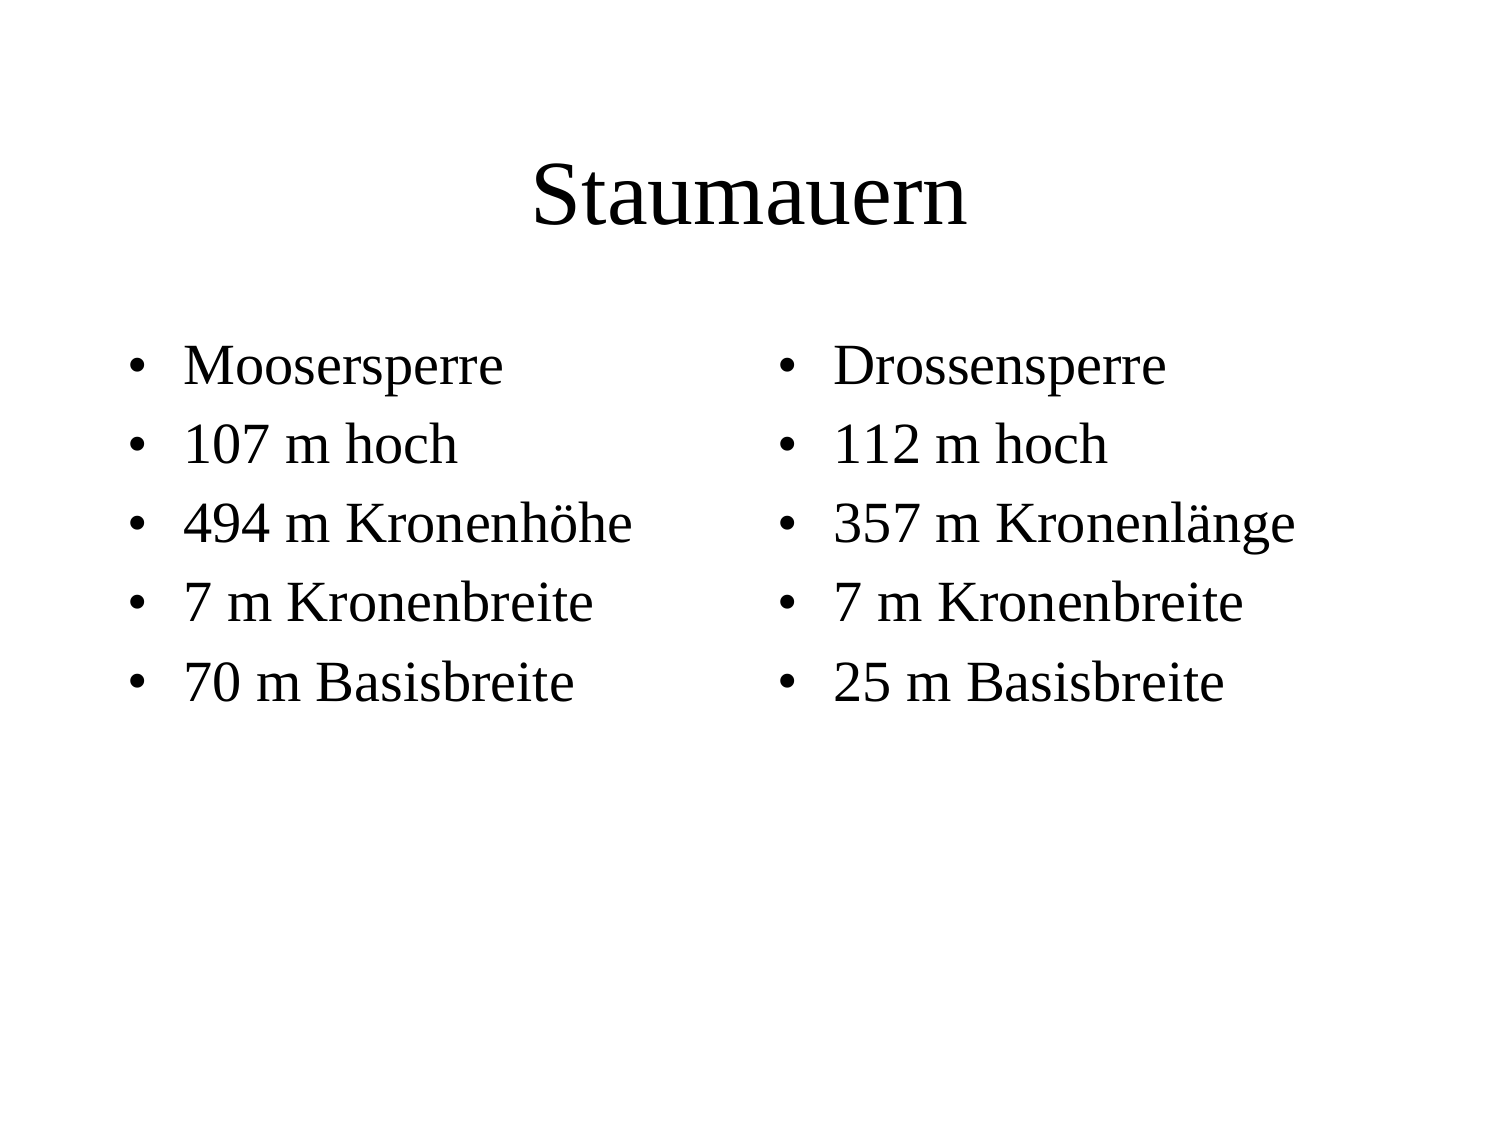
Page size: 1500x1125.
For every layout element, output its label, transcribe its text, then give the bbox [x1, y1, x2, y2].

list Drossensperre 112 m hoch 357 m Kronenlänge 7 m Kronenbreite 25 m Basisbreite [762, 324, 1388, 1001]
list Moosersperre 107 m hoch 494 m Kronenhöhe 7 m Kronenbreite 70 m Basisbreite [112, 324, 738, 1001]
title Staumauern [112, 99, 1388, 288]
